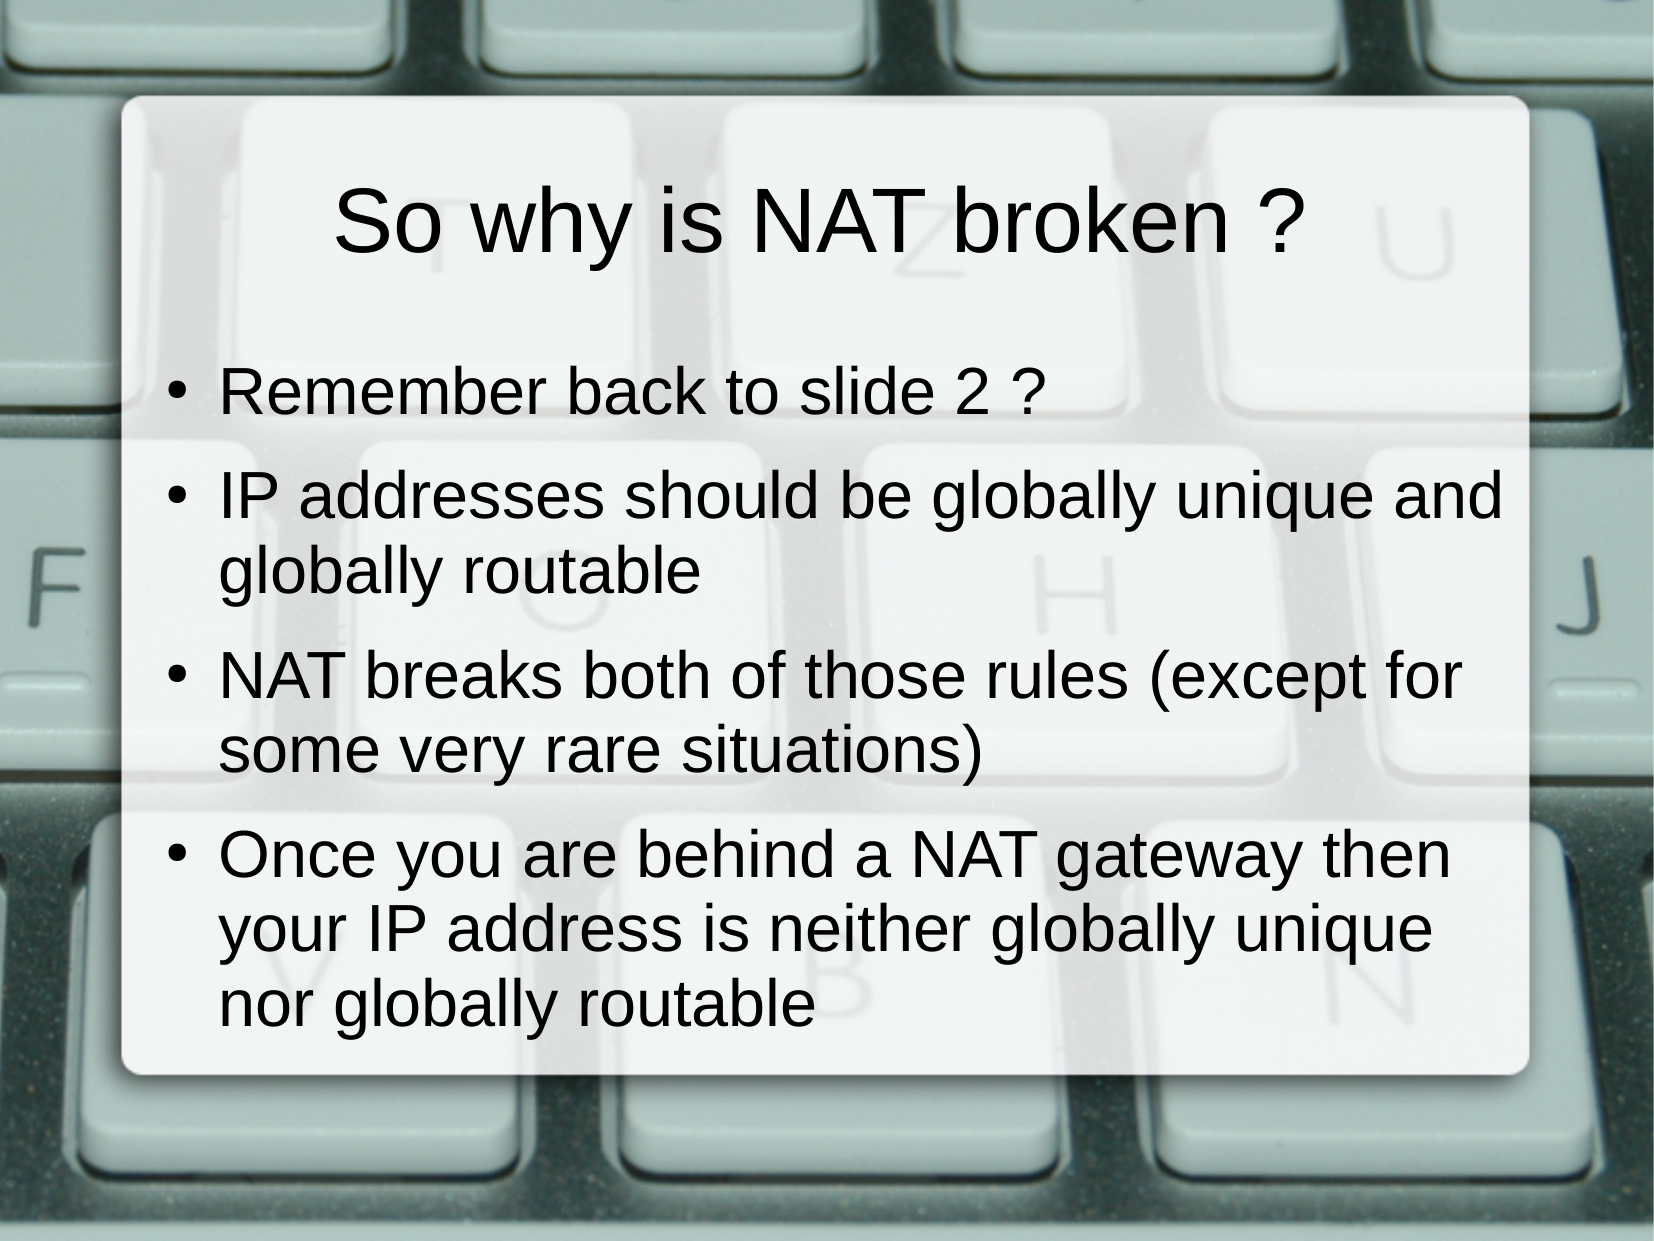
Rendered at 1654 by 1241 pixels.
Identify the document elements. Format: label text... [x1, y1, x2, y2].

picture [0, 0, 1654, 1241]
list Remember back to slide 2 ? IP addresses should be globally unique and globally routable NAT breaks both of those rules (except for some very rare situations) Once you are behind a NAT gateway then your IP address is neither globally unique nor globally routable [147, 354, 1506, 1049]
title So why is NAT broken ? [135, 125, 1506, 318]
